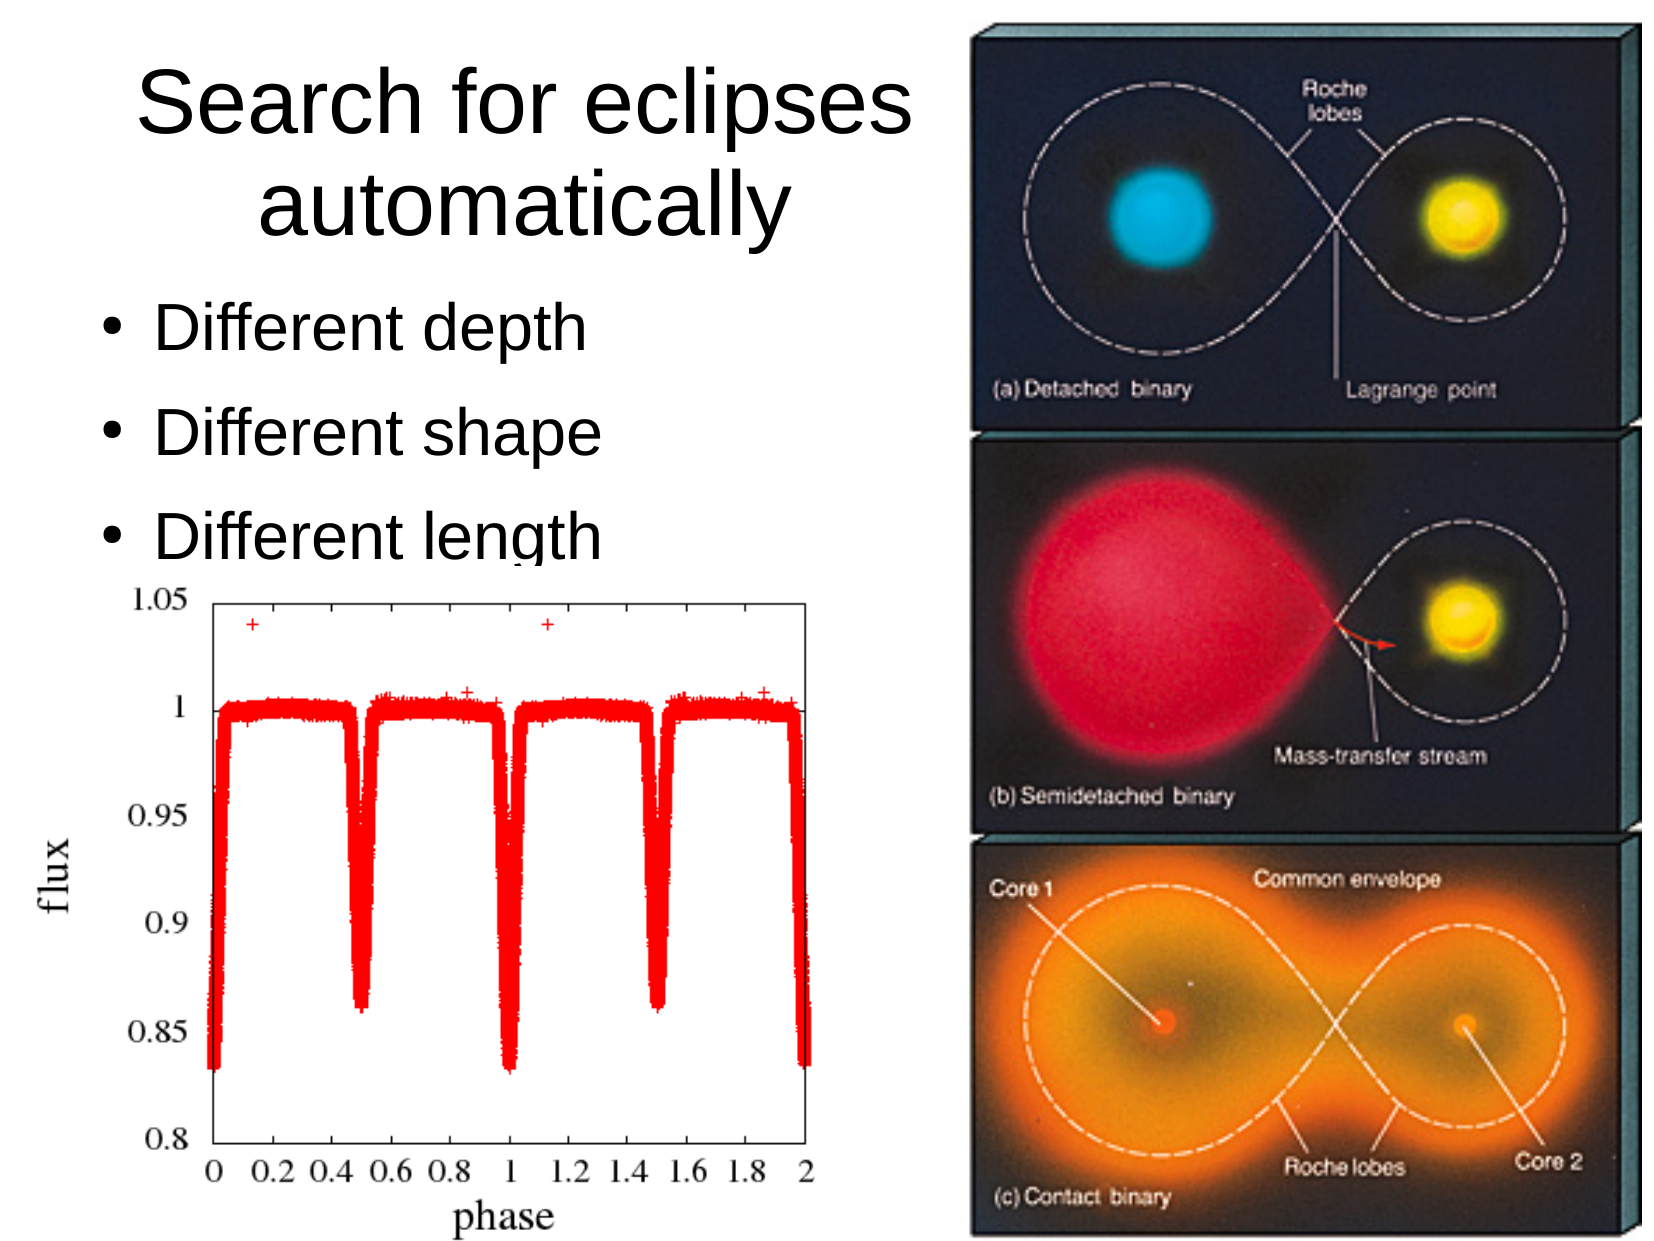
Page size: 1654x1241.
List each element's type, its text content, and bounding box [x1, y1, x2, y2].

title Search for eclipses automatically [82, 49, 968, 257]
picture [968, 21, 1642, 1241]
picture [5, 566, 863, 1241]
list Different depth Different shape Different length [82, 290, 968, 1010]
